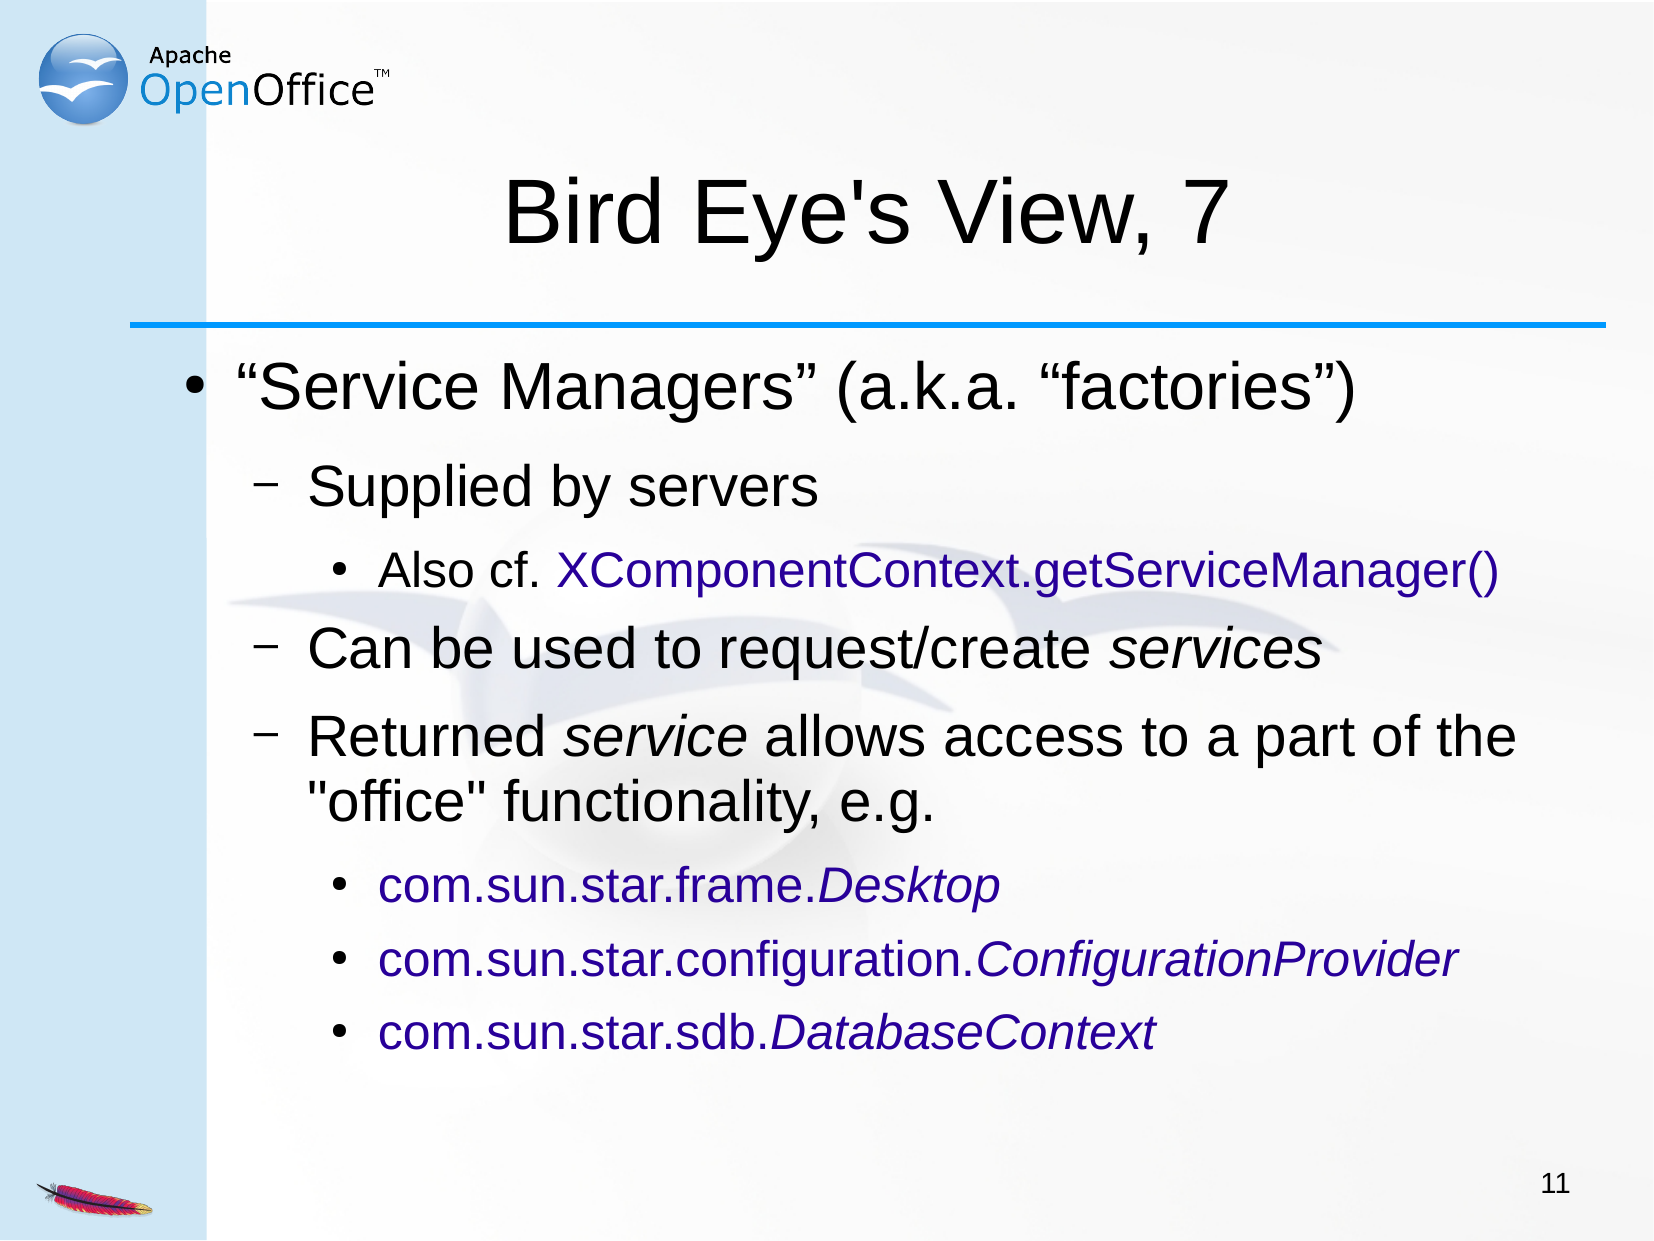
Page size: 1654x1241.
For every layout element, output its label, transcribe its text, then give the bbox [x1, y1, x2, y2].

title Bird Eye's View, 7 [165, 108, 1571, 316]
picture [35, 2, 1654, 1241]
list “Service Managers” (a.k.a. “factories”) Supplied by servers Also cf. XComponentContext.getServiceManager() Can be used to request/create services Returned service allows access to a part of the "office" functionality, e.g. com.sun.star.frame.Desktop com.sun.star.configuration.ConfigurationProvider com.sun.star.sdb.DatabaseContext [165, 349, 1571, 1168]
picture [35, 1181, 154, 1219]
